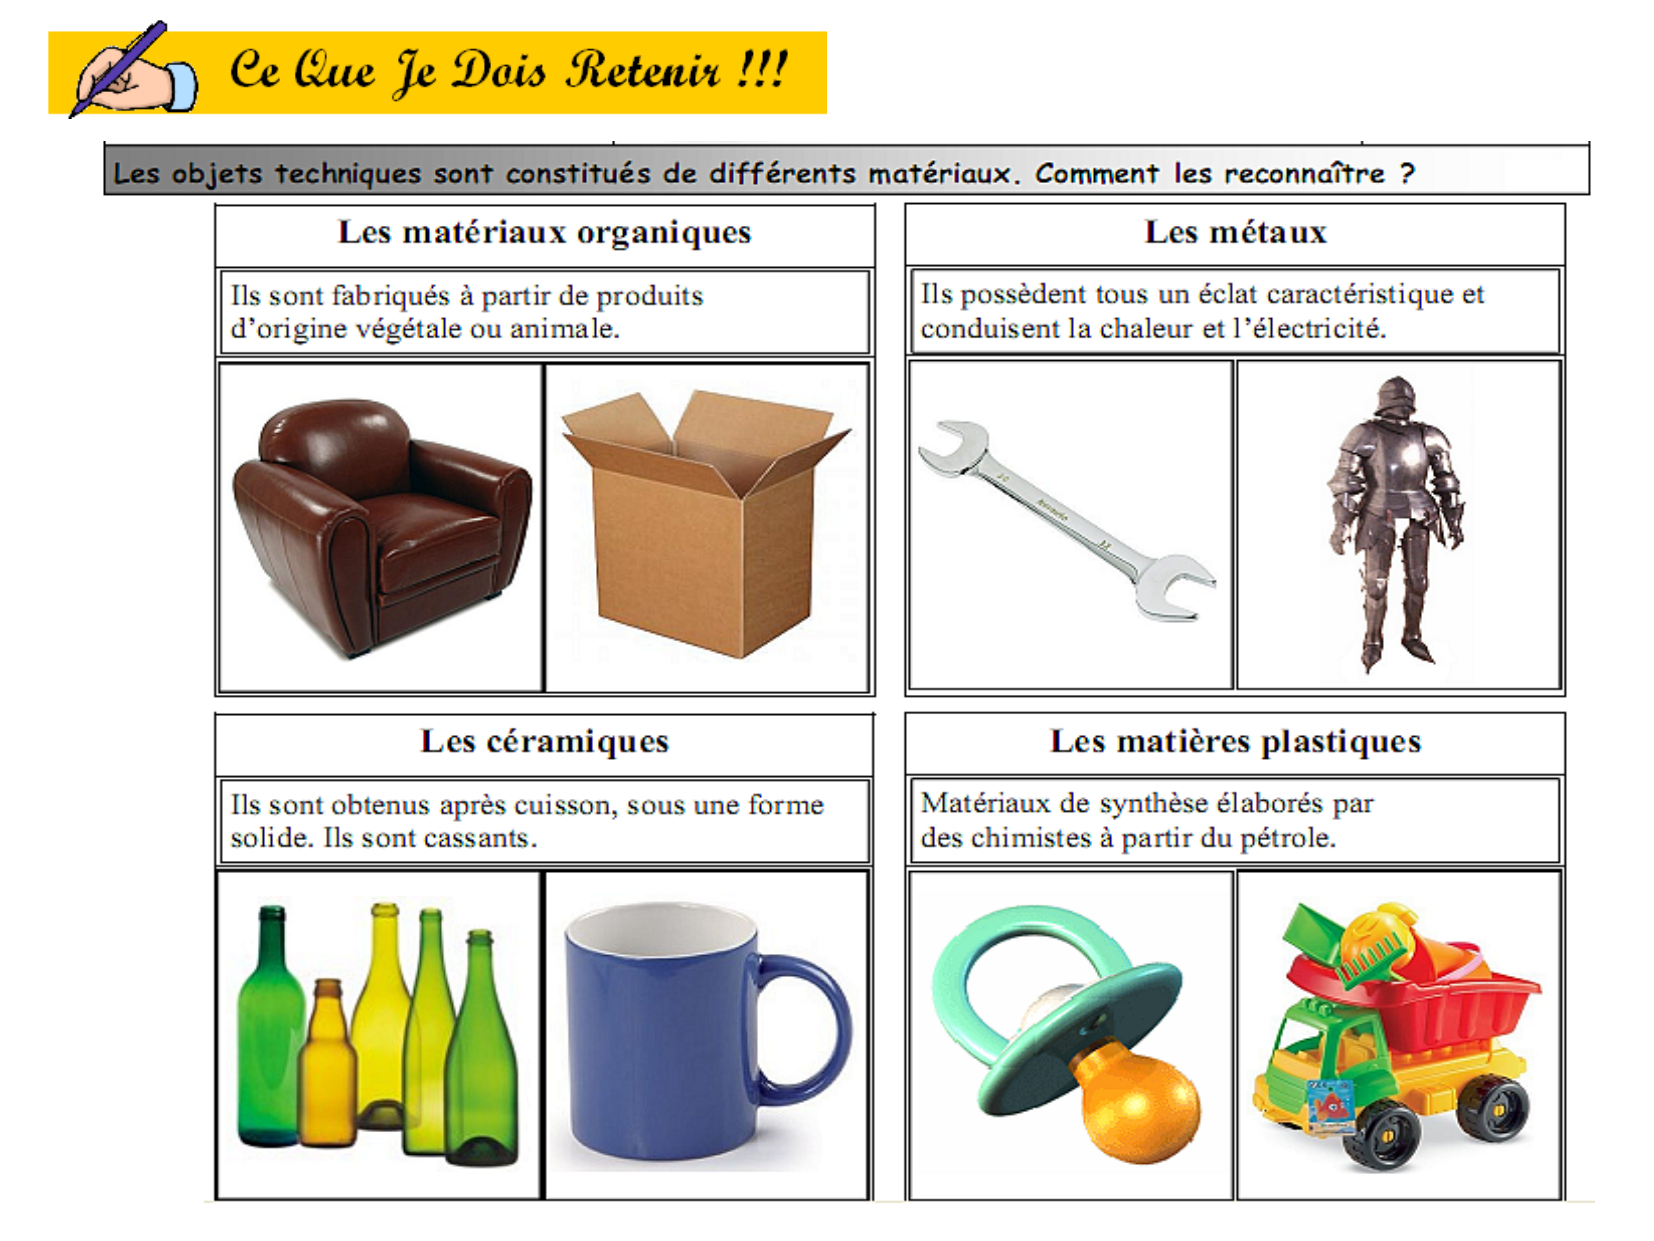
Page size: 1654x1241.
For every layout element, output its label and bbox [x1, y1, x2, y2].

picture [100, 141, 1595, 1205]
picture [47, 19, 827, 119]
